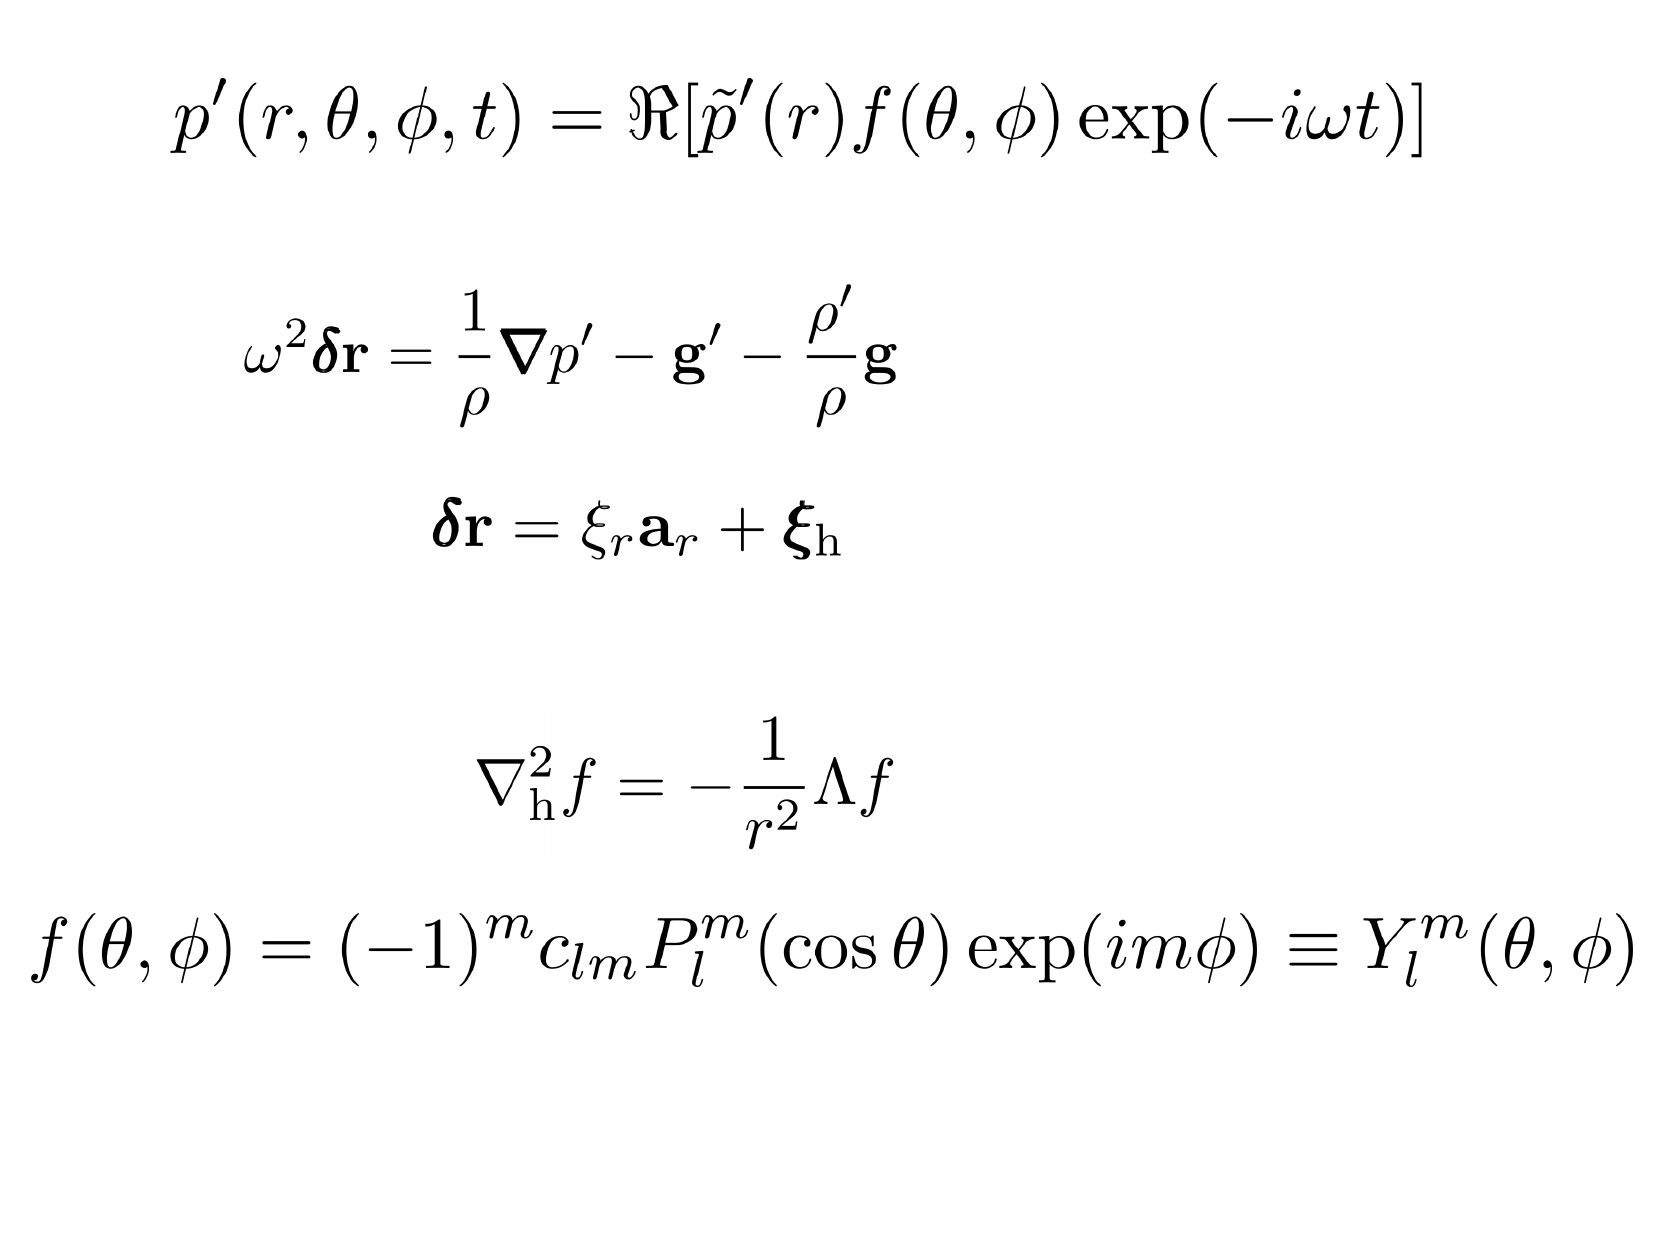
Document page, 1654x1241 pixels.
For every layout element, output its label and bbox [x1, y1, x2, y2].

picture [450, 712, 905, 863]
picture [225, 269, 907, 451]
picture [150, 67, 1445, 188]
picture [0, 899, 1654, 1005]
picture [412, 487, 860, 578]
